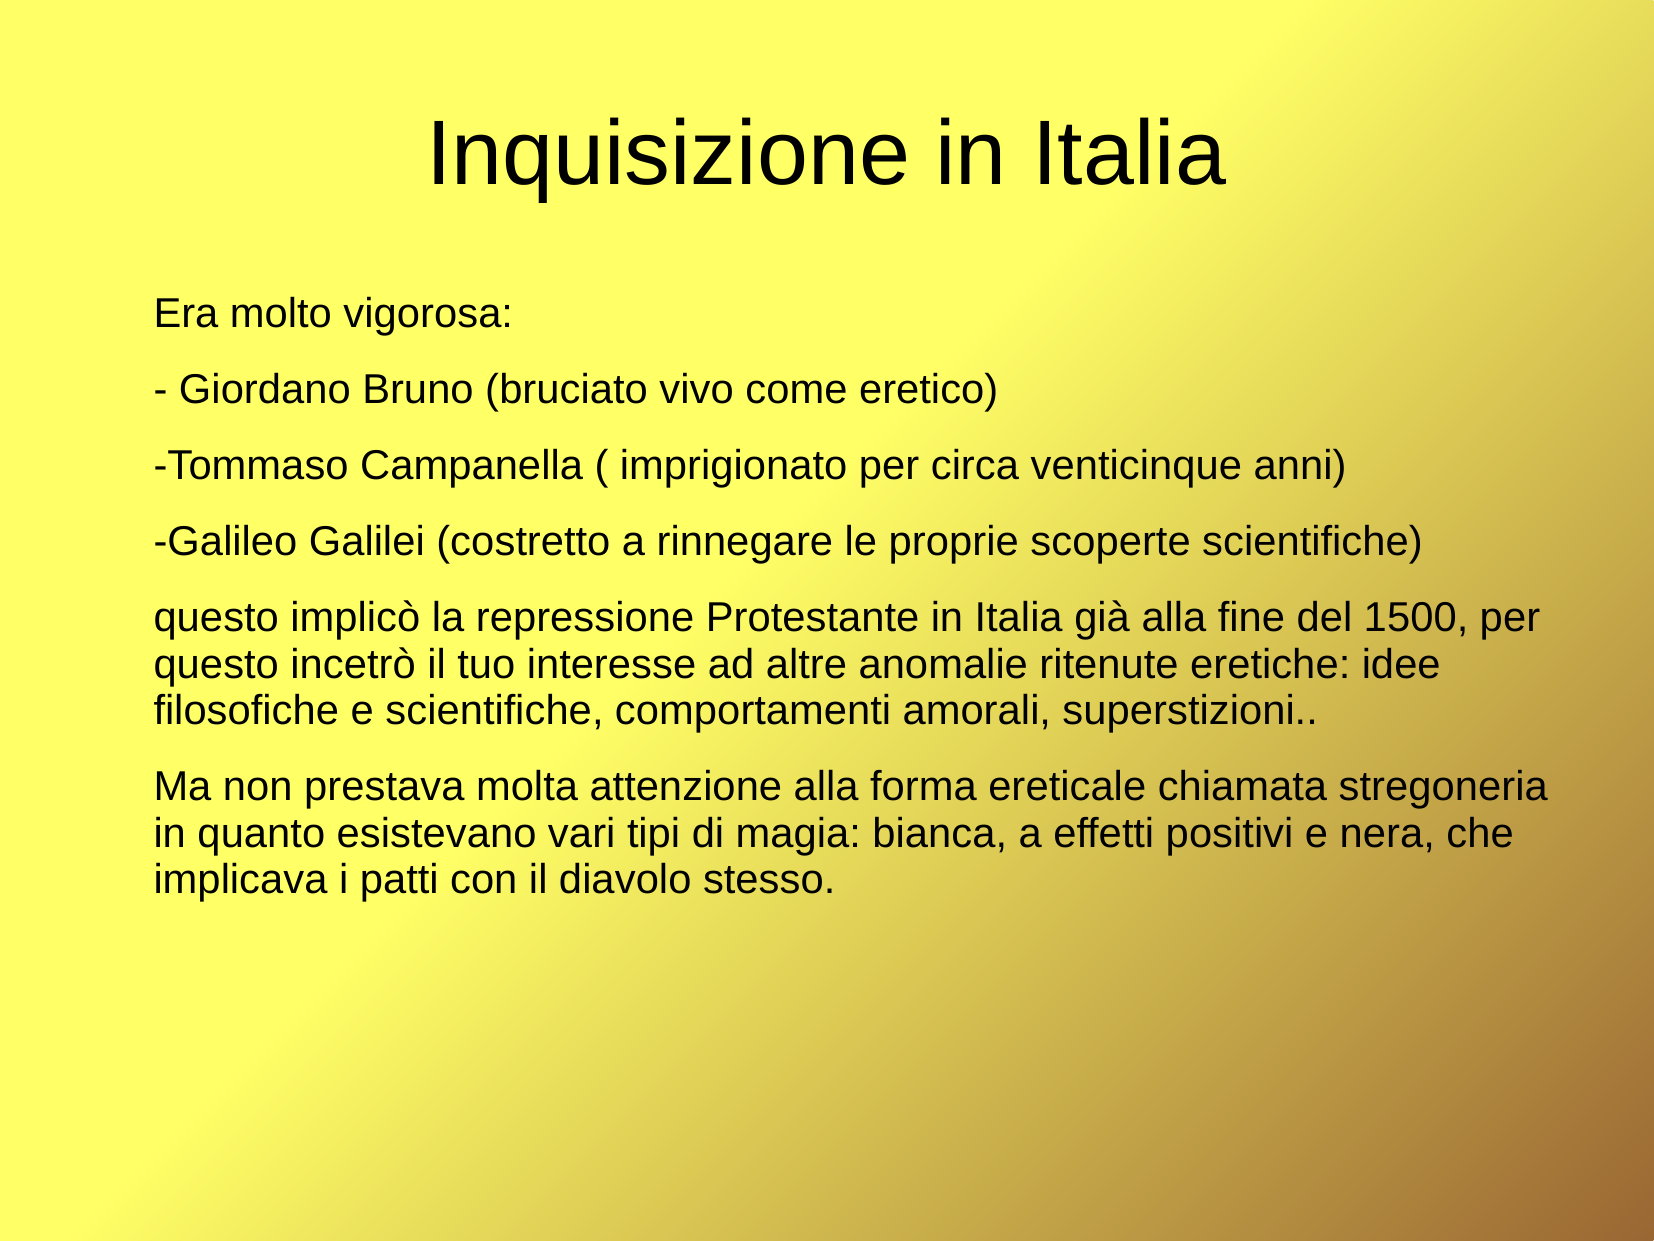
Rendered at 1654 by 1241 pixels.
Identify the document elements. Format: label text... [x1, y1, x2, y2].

list Era molto vigorosa: - Giordano Bruno (bruciato vivo come eretico) -Tommaso Campanella ( imprigionato per circa venticinque anni) -Galileo Galilei (costretto a rinnegare le proprie scoperte scientifiche) questo implicò la repressione Protestante in Italia già alla fine del 1500, per questo incetrò il tuo interesse ad altre anomalie ritenute eretiche: idee filosofiche e scientifiche, comportamenti amorali, superstizioni.. Ma non prestava molta attenzione alla forma ereticale chiamata stregoneria in quanto esistevano vari tipi di magia: bianca, a effetti positivi e nera, che implicava i patti con il diavolo stesso. [82, 290, 1571, 1109]
title Inquisizione in Italia [82, 49, 1571, 257]
